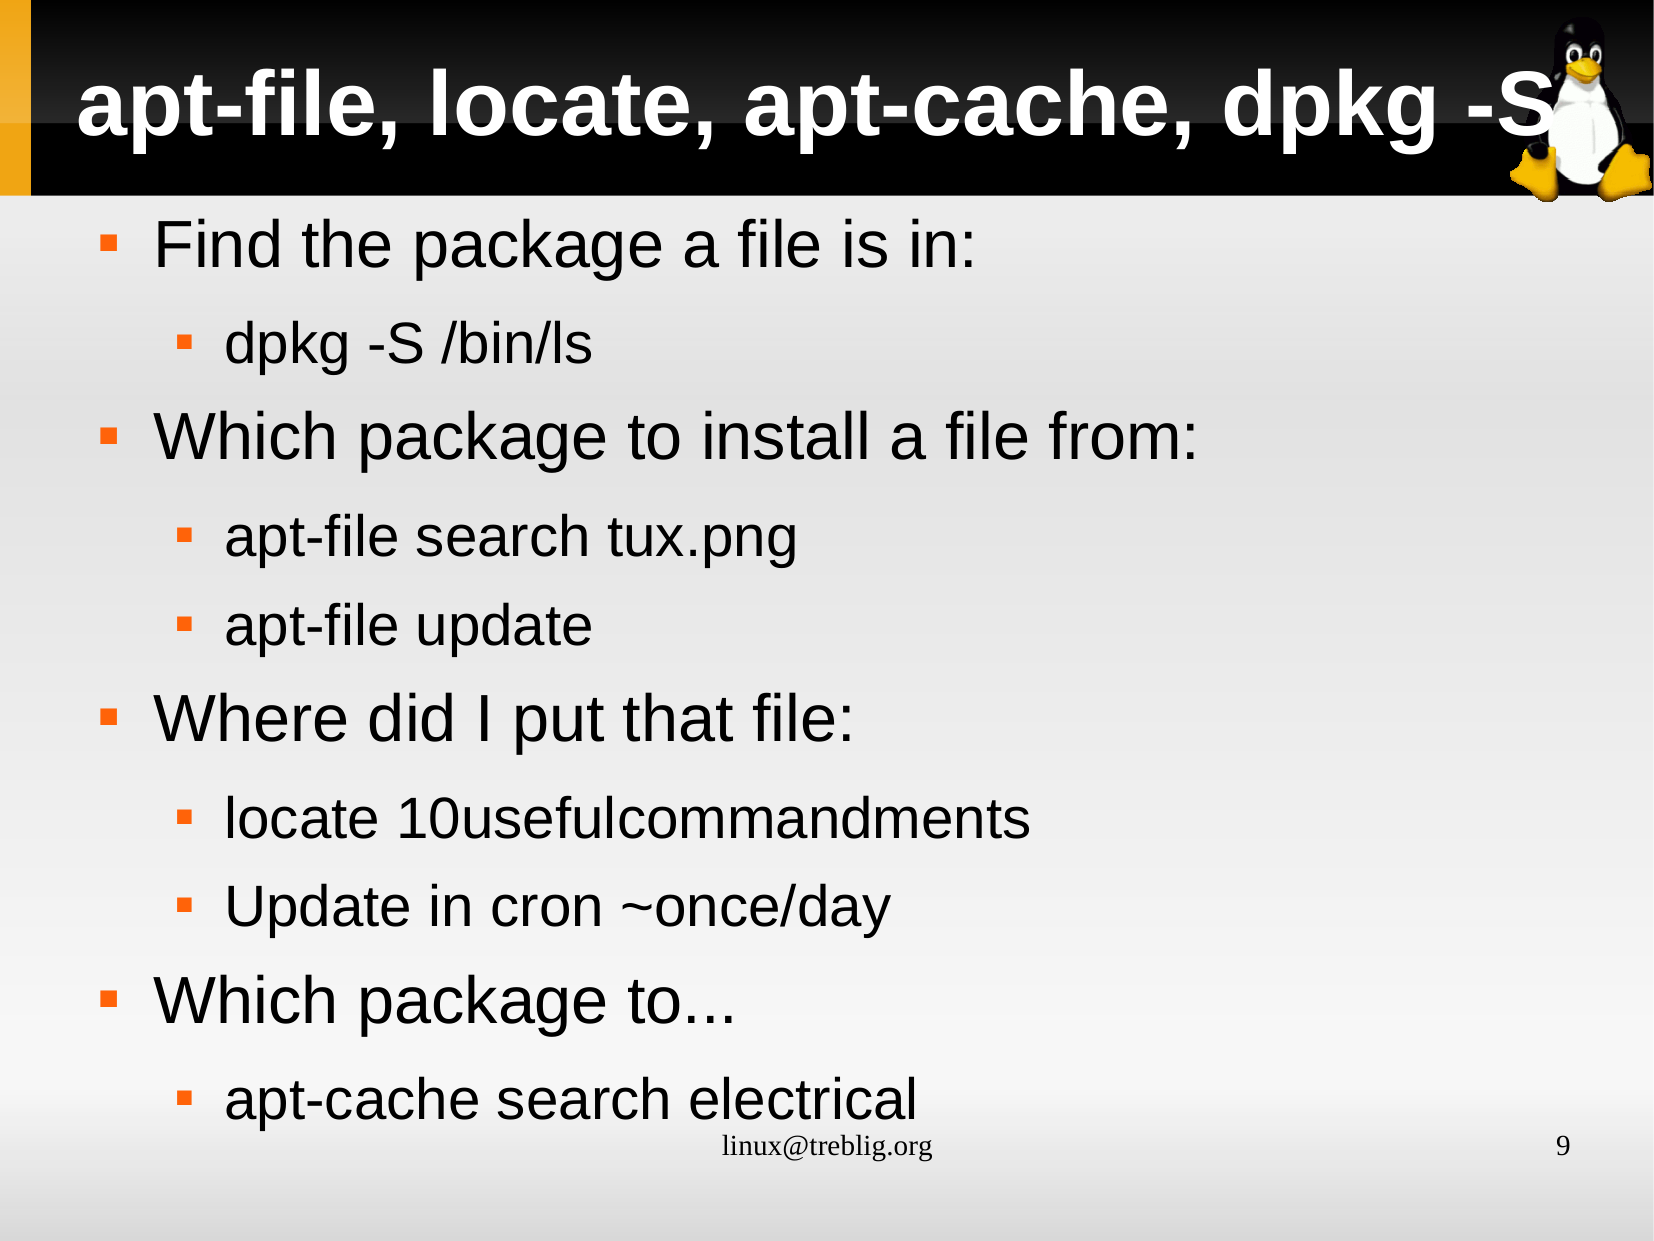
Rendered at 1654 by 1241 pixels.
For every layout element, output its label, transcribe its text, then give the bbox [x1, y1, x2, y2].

title apt-file, locate, apt-cache, dpkg -S [76, 0, 1565, 208]
list Find the package a file is in: dpkg -S /bin/ls Which package to install a file from: apt-file search tux.png apt-file update Where did I put that file: locate 10usefulcommandments Update in cron ~once/day Which package to... apt-cache search electrical [82, 206, 1571, 1133]
picture [0, 0, 1654, 1241]
